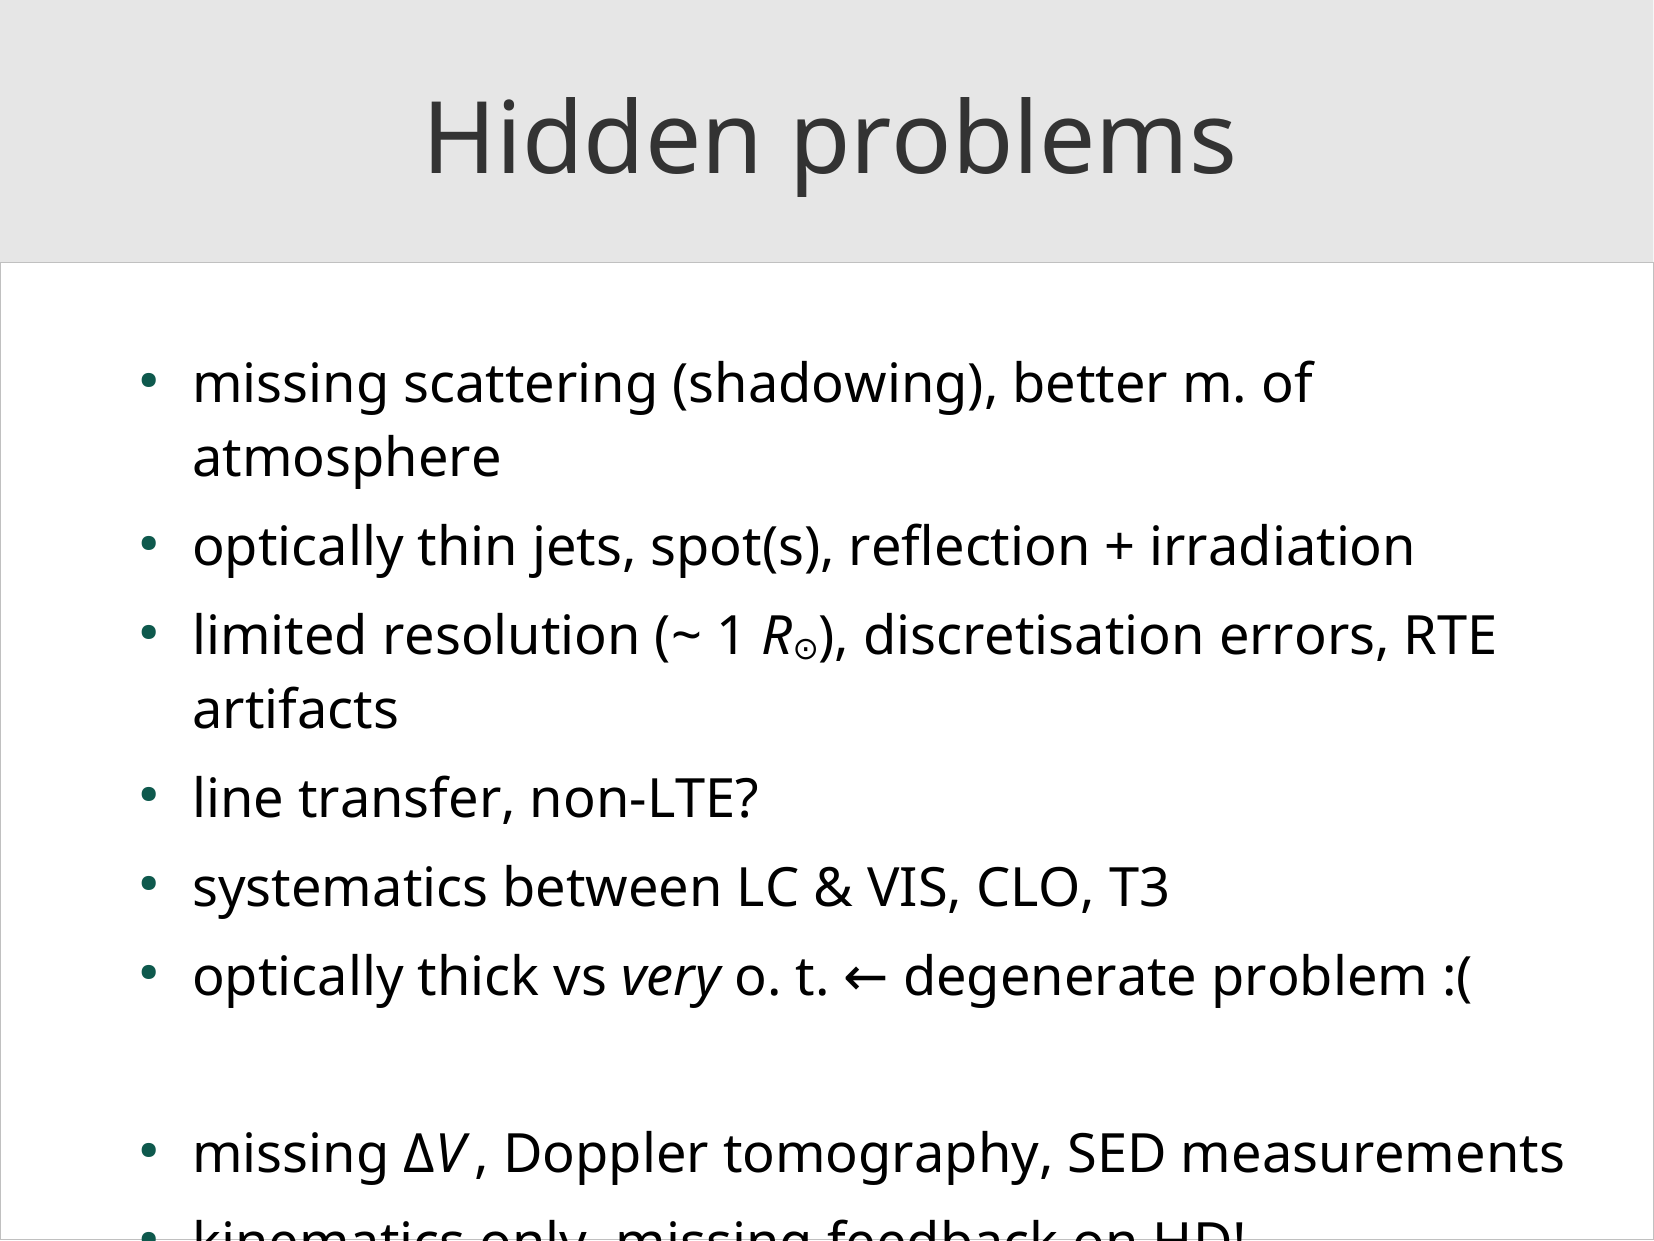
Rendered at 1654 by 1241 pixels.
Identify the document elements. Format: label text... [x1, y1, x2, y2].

title Hidden problems [124, 31, 1537, 239]
list missing scattering (shadowing), better m. of atmosphere optically thin jets, spot(s), reflection + irradiation limited resolution (~ 1 R⊙), discretisation errors, RTE artifacts line transfer, non-LTE? systematics between LC & VIS, CLO, T3 optically thick vs very o. t. ← degenerate problem :( missing ΔV , Doppler tomography, SED measurements kinematics only, missing feedback on HD! disk stability, outer edge, precession → dynamical model? [121, 344, 1591, 1230]
